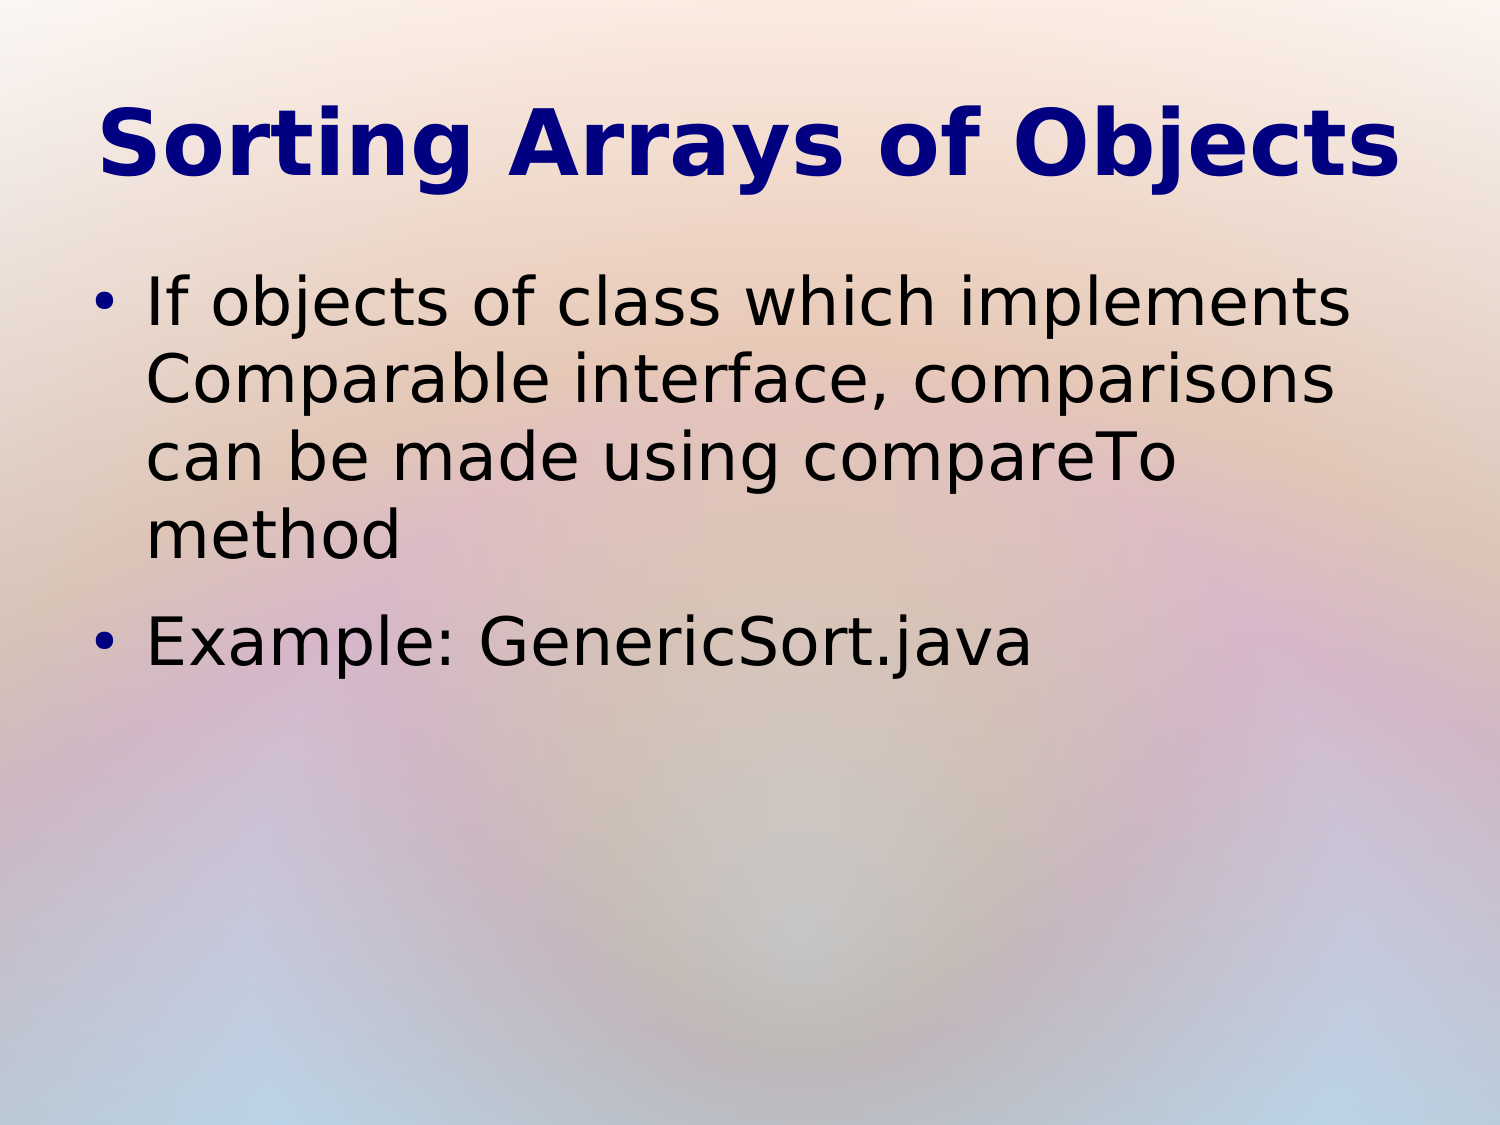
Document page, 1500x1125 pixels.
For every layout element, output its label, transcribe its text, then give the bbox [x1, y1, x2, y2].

picture [0, 0, 1500, 1125]
title Sorting Arrays of Objects [75, 50, 1425, 238]
list If objects of class which implements Comparable interface, comparisons can be made using compareTo method Example: GenericSort.java [75, 263, 1425, 923]
